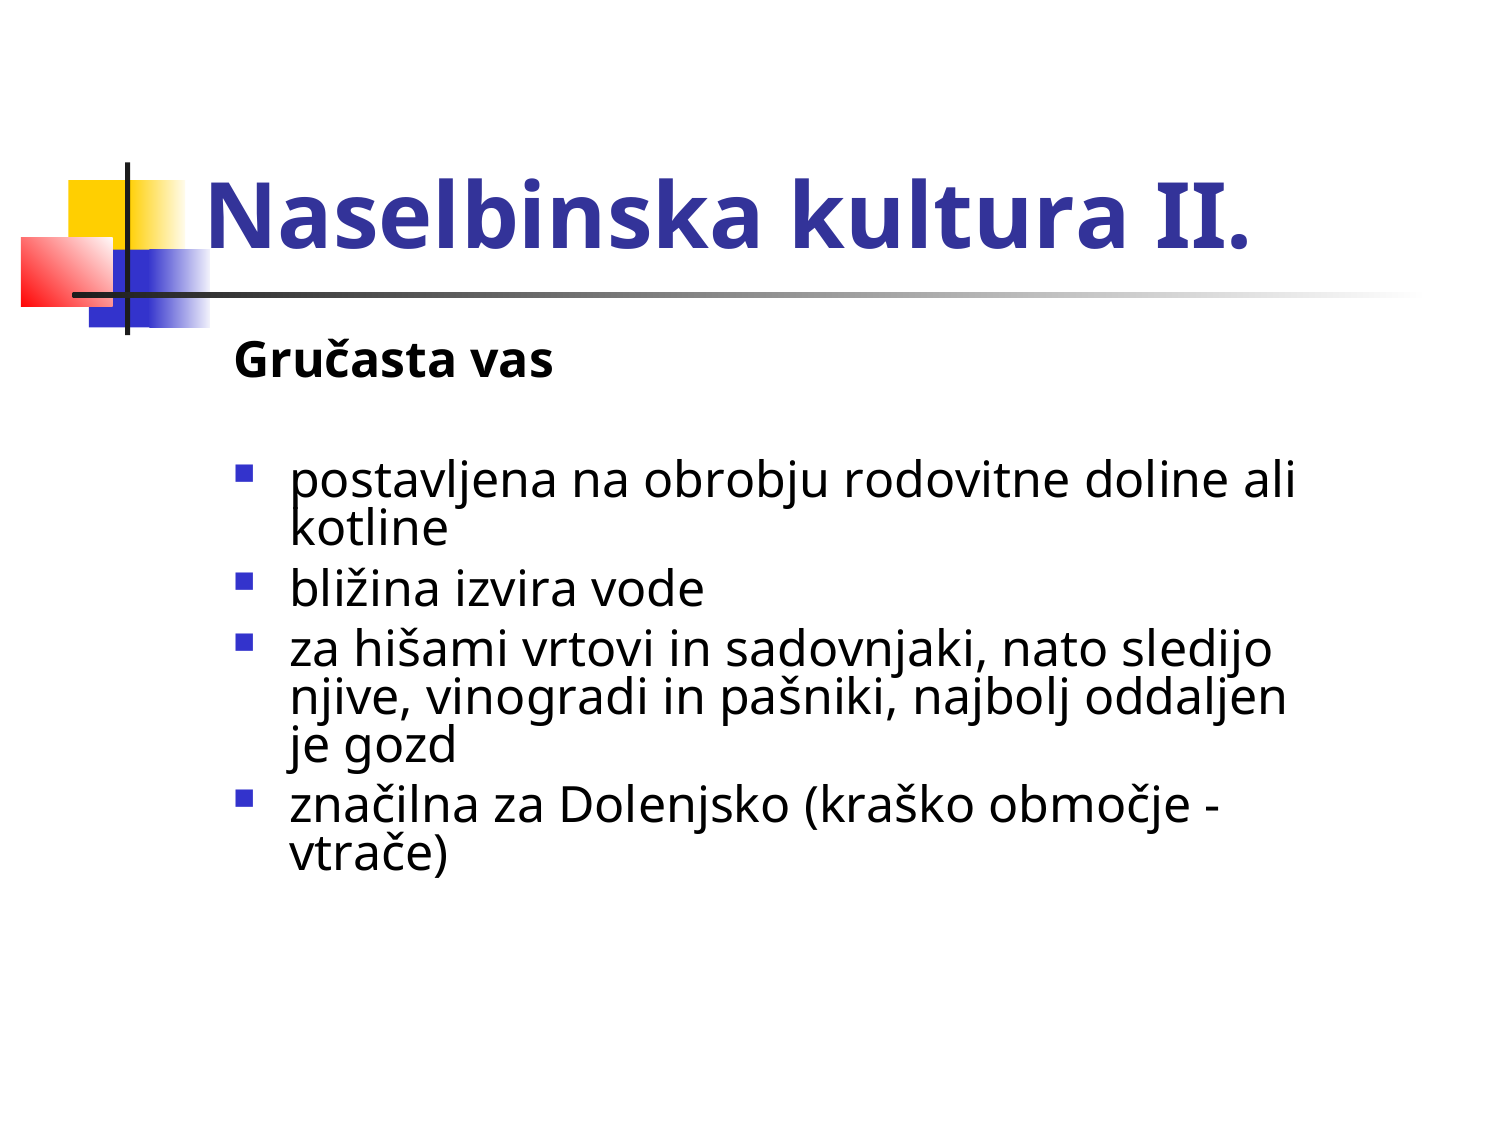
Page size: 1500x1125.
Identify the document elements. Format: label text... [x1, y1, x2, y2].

title Naselbinska kultura II. [188, 35, 1468, 276]
list Gručasta vas postavljena na obrobju rodovitne doline ali kotline bližina izvira vode za hišami vrtovi in sadovnjaki, nato sledijo njive, vinogradi in pašniki, najbolj oddaljen je gozd značilna za Dolenjsko (kraško območje - vtrače) [218, 331, 1341, 1125]
